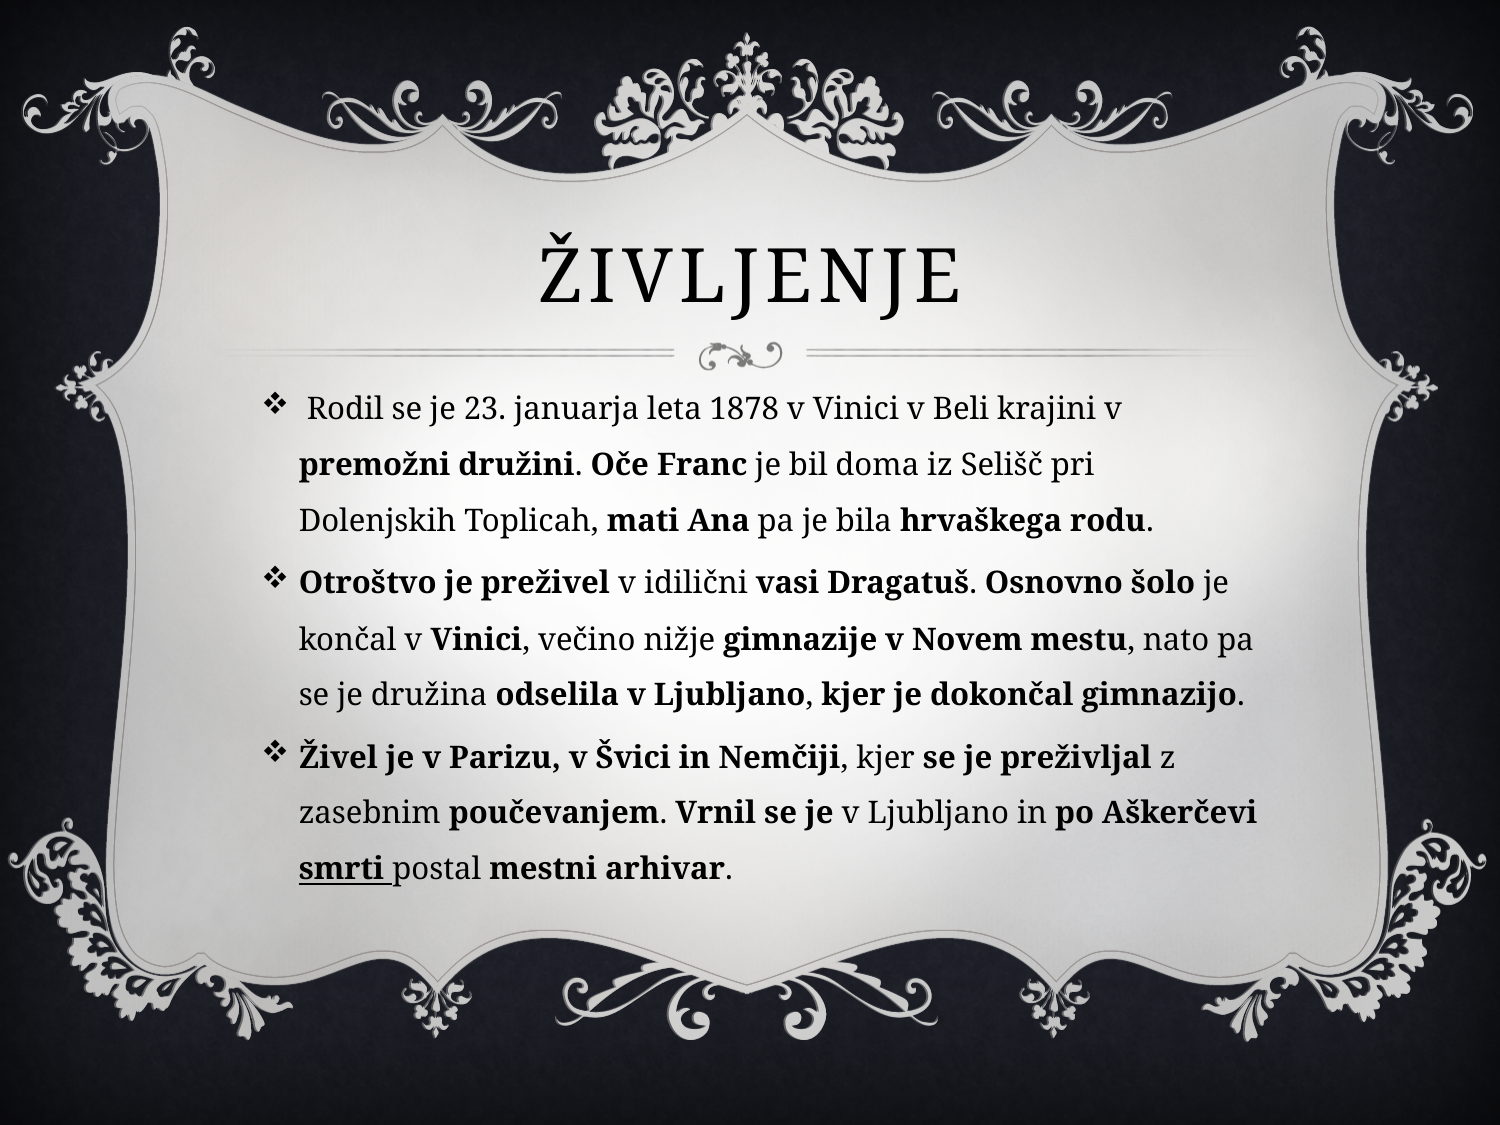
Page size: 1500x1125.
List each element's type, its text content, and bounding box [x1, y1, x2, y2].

list Rodil se je 23. januarja leta 1878 v Vinici v Beli krajini v premožni družini. Oče Franc je bil doma iz Selišč pri Dolenjskih Toplicah, mati Ana pa je bila hrvaškega rodu. Otroštvo je preživel v idilični vasi Dragatuš. Osnovno šolo je končal v Vinici, večino nižje gimnazije v Novem mestu, nato pa se je družina odselila v Ljubljano, kjer je dokončal gimnazijo. Živel je v Parizu, v Švici in Nemčiji, kjer se je preživljal z zasebnim poučevanjem. Vrnil se je v Ljubljano in po Aškerčevi smrti postal mestni arhivar. [225, 362, 1275, 900]
title Življenje [225, 212, 1275, 325]
picture [0, 0, 1500, 1125]
